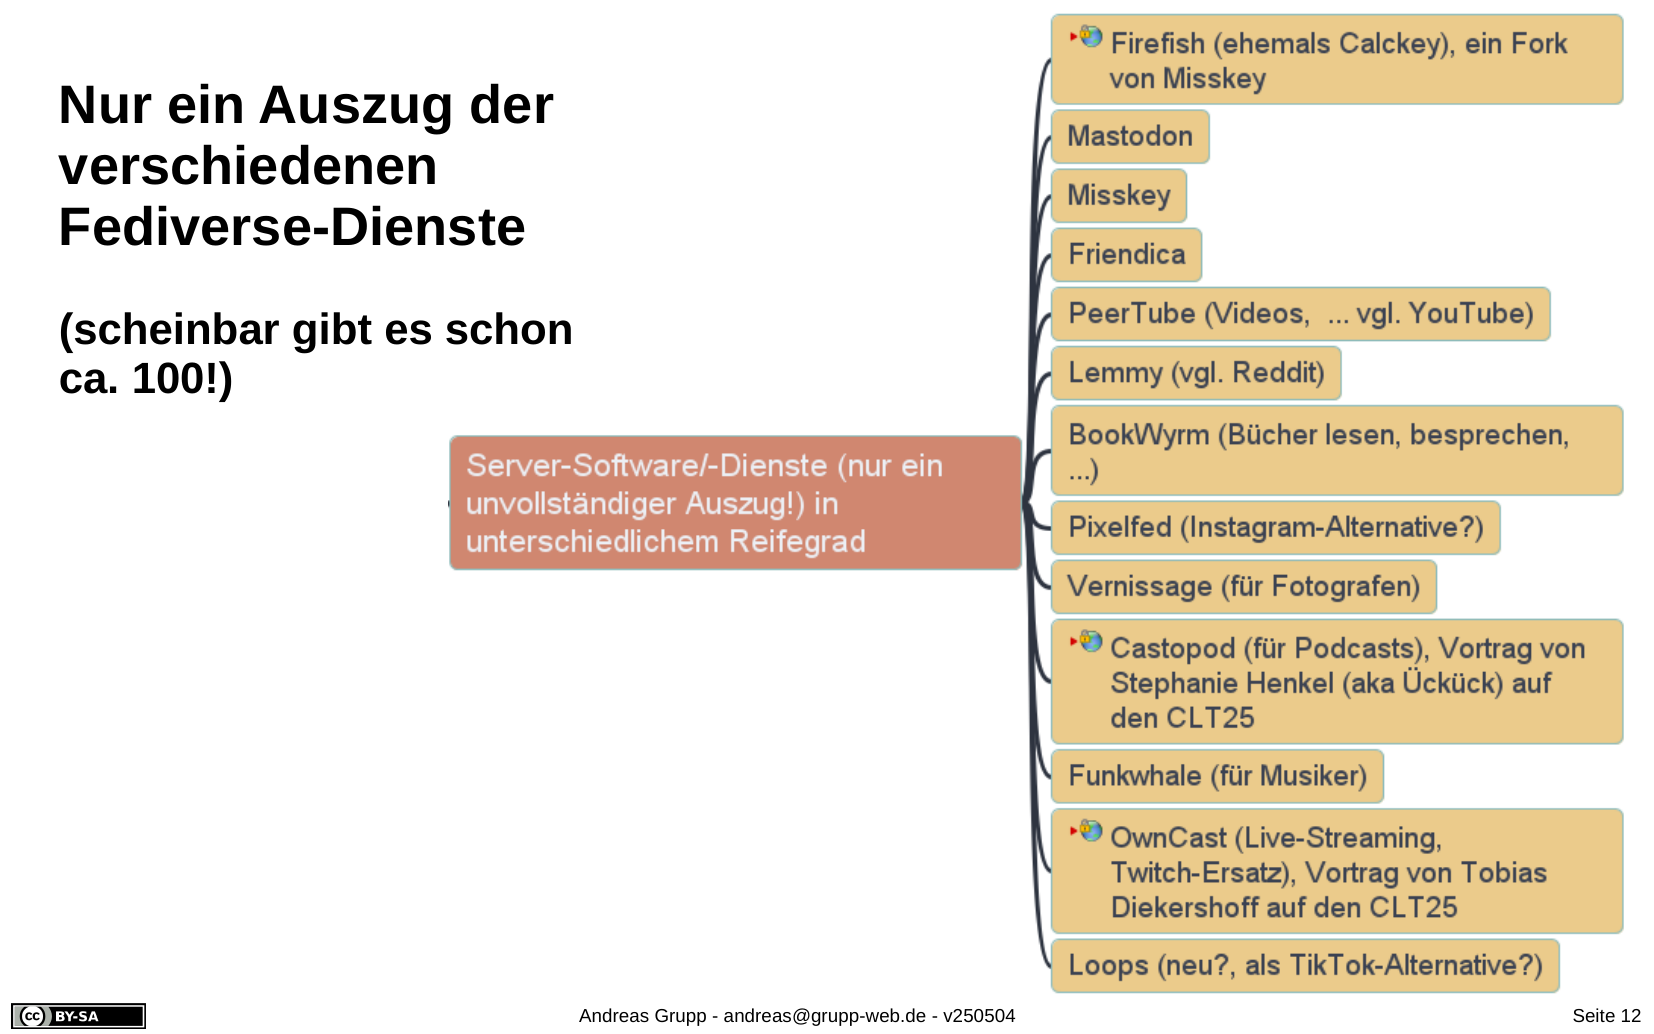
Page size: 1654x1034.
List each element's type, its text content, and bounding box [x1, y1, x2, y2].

title Nur ein Auszug der verschiedenen Fediverse-Dienste (scheinbar gibt es schon ca. 100!) [59, 59, 591, 419]
picture [11, 1003, 146, 1029]
picture [448, 5, 1630, 1007]
